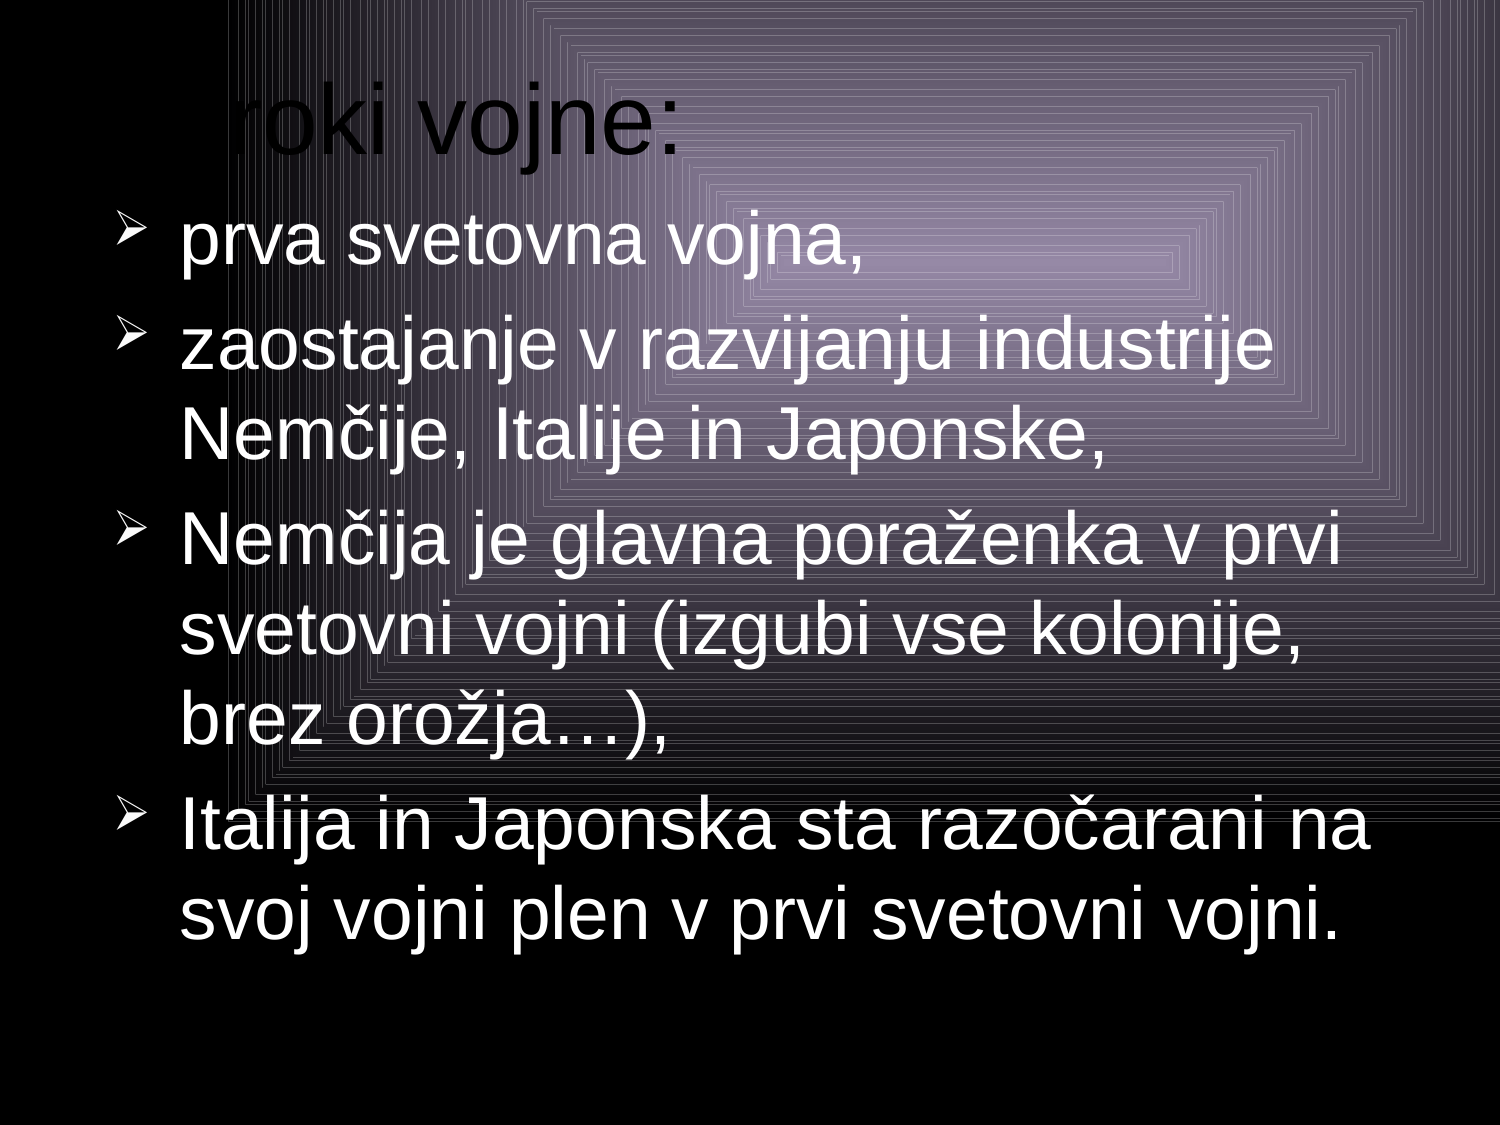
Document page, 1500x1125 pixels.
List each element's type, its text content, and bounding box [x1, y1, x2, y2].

list Vzroki vojne: prva svetovna vojna, zaostajanje v razvijanju industrije Nemčije, Italije in Japonske, Nemčija je glavna poraženka v prvi svetovni vojni (izgubi vse kolonije, brez orožja…), Italija in Japonska sta razočarani na svoj vojni plen v prvi svetovni vojni. [75, 46, 1425, 1055]
